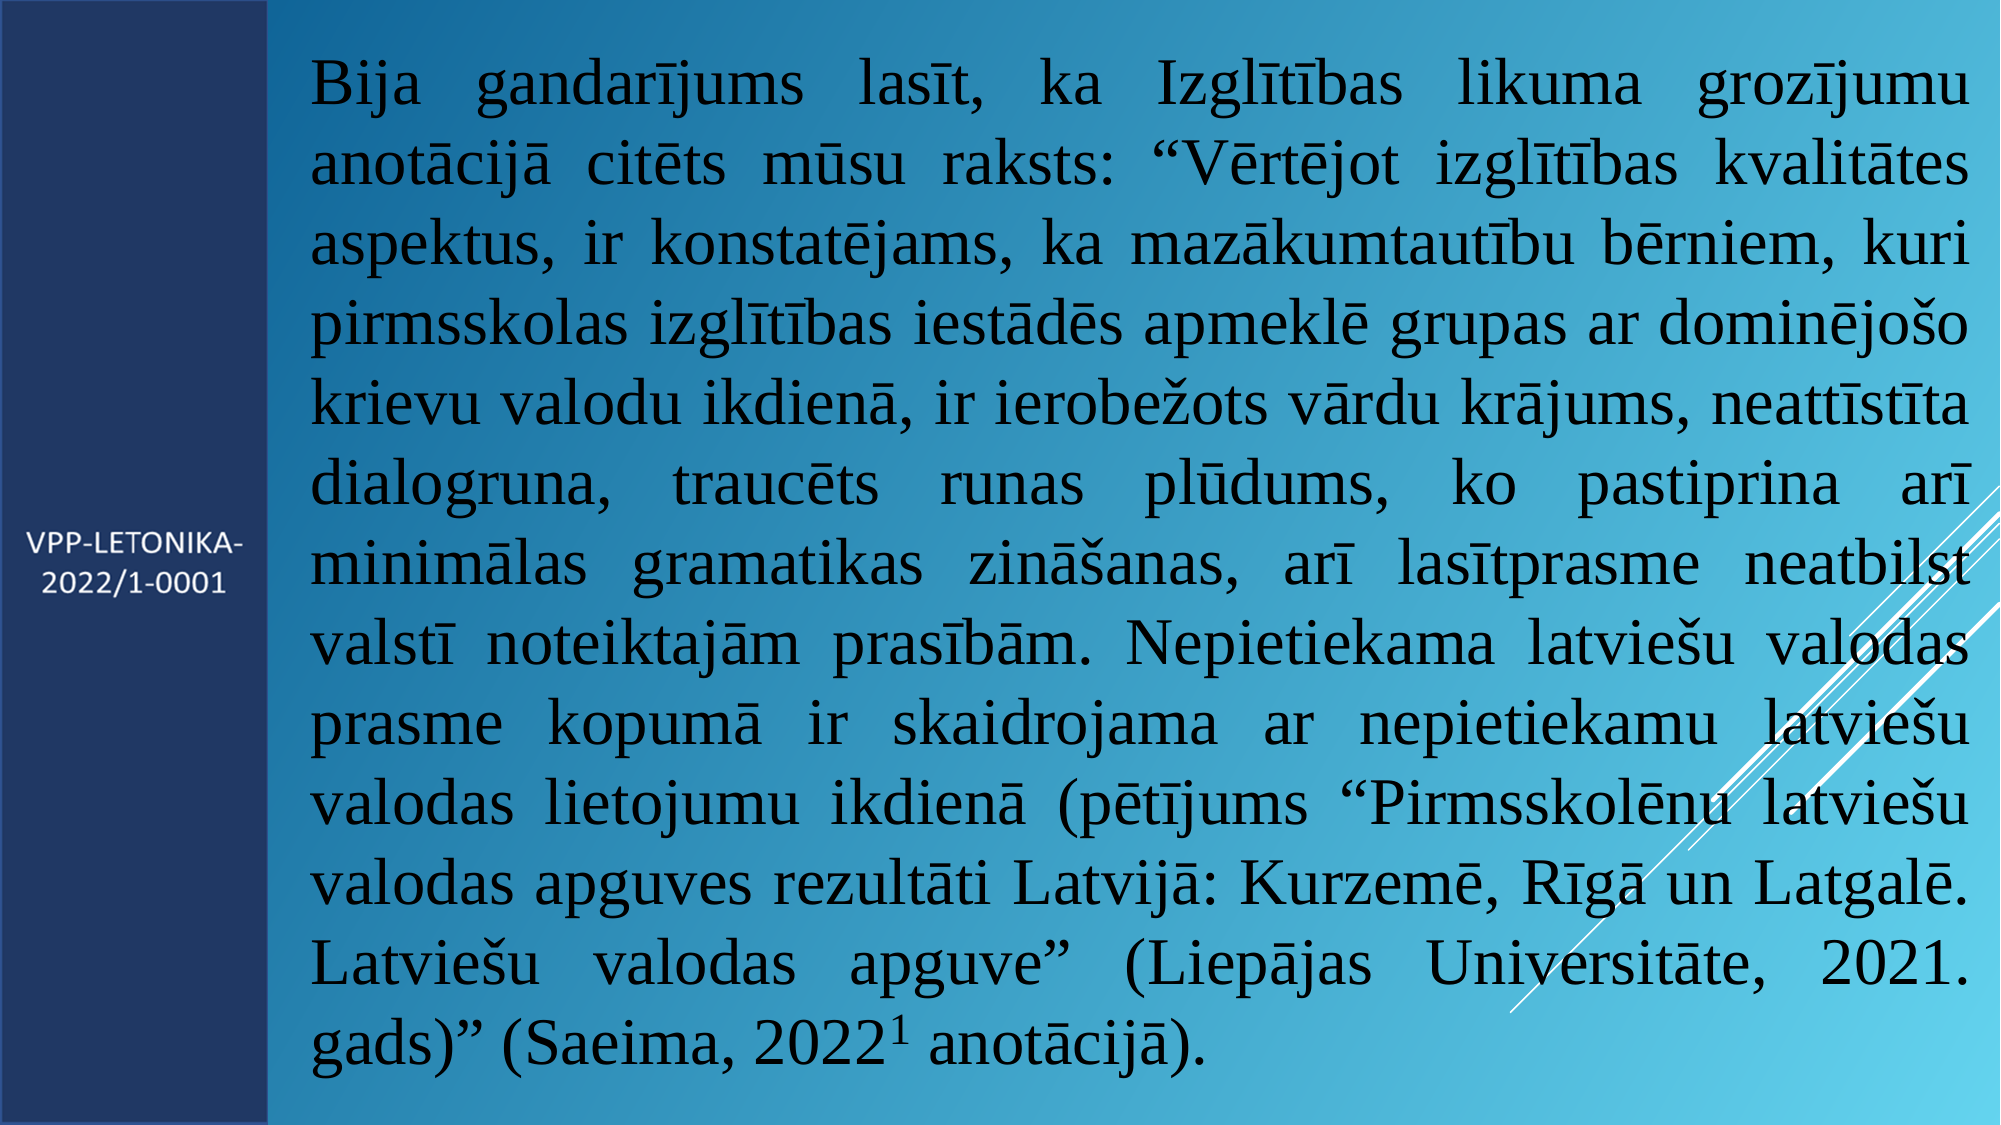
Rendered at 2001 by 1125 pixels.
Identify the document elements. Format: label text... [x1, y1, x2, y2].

text_box Bija gandarījums lasīt, ka Izglītības likuma grozījumu anotācijā citēts mūsu raksts: “Vērtējot izglītības kvalitātes aspektus, ir konstatējams, ka mazākumtautību bērniem, kuri pirmsskolas izglītības iestādēs apmeklē grupas ar dominējošo krievu valodu ikdienā, ir ierobežots vārdu krājums, neattīstīta dialogruna, traucēts runas plūdums, ko pastiprina arī minimālas gramatikas zināšanas, arī lasītprasme neatbilst valstī noteiktajām prasībām. Nepietiekama latviešu valodas prasme kopumā ir skaidrojama ar nepietiekamu latviešu valodas lietojumu ikdienā (pētījums “Pirmsskolēnu latviešu valodas apguves rezultāti Latvijā: Kurzemē, Rīgā un Latgalē. Latviešu valodas apguve” (Liepājas Universitāte, 2021. gads)” (Saeima, 20221 anotācijā). [295, 30, 2000, 1125]
picture [0, 0, 268, 1125]
